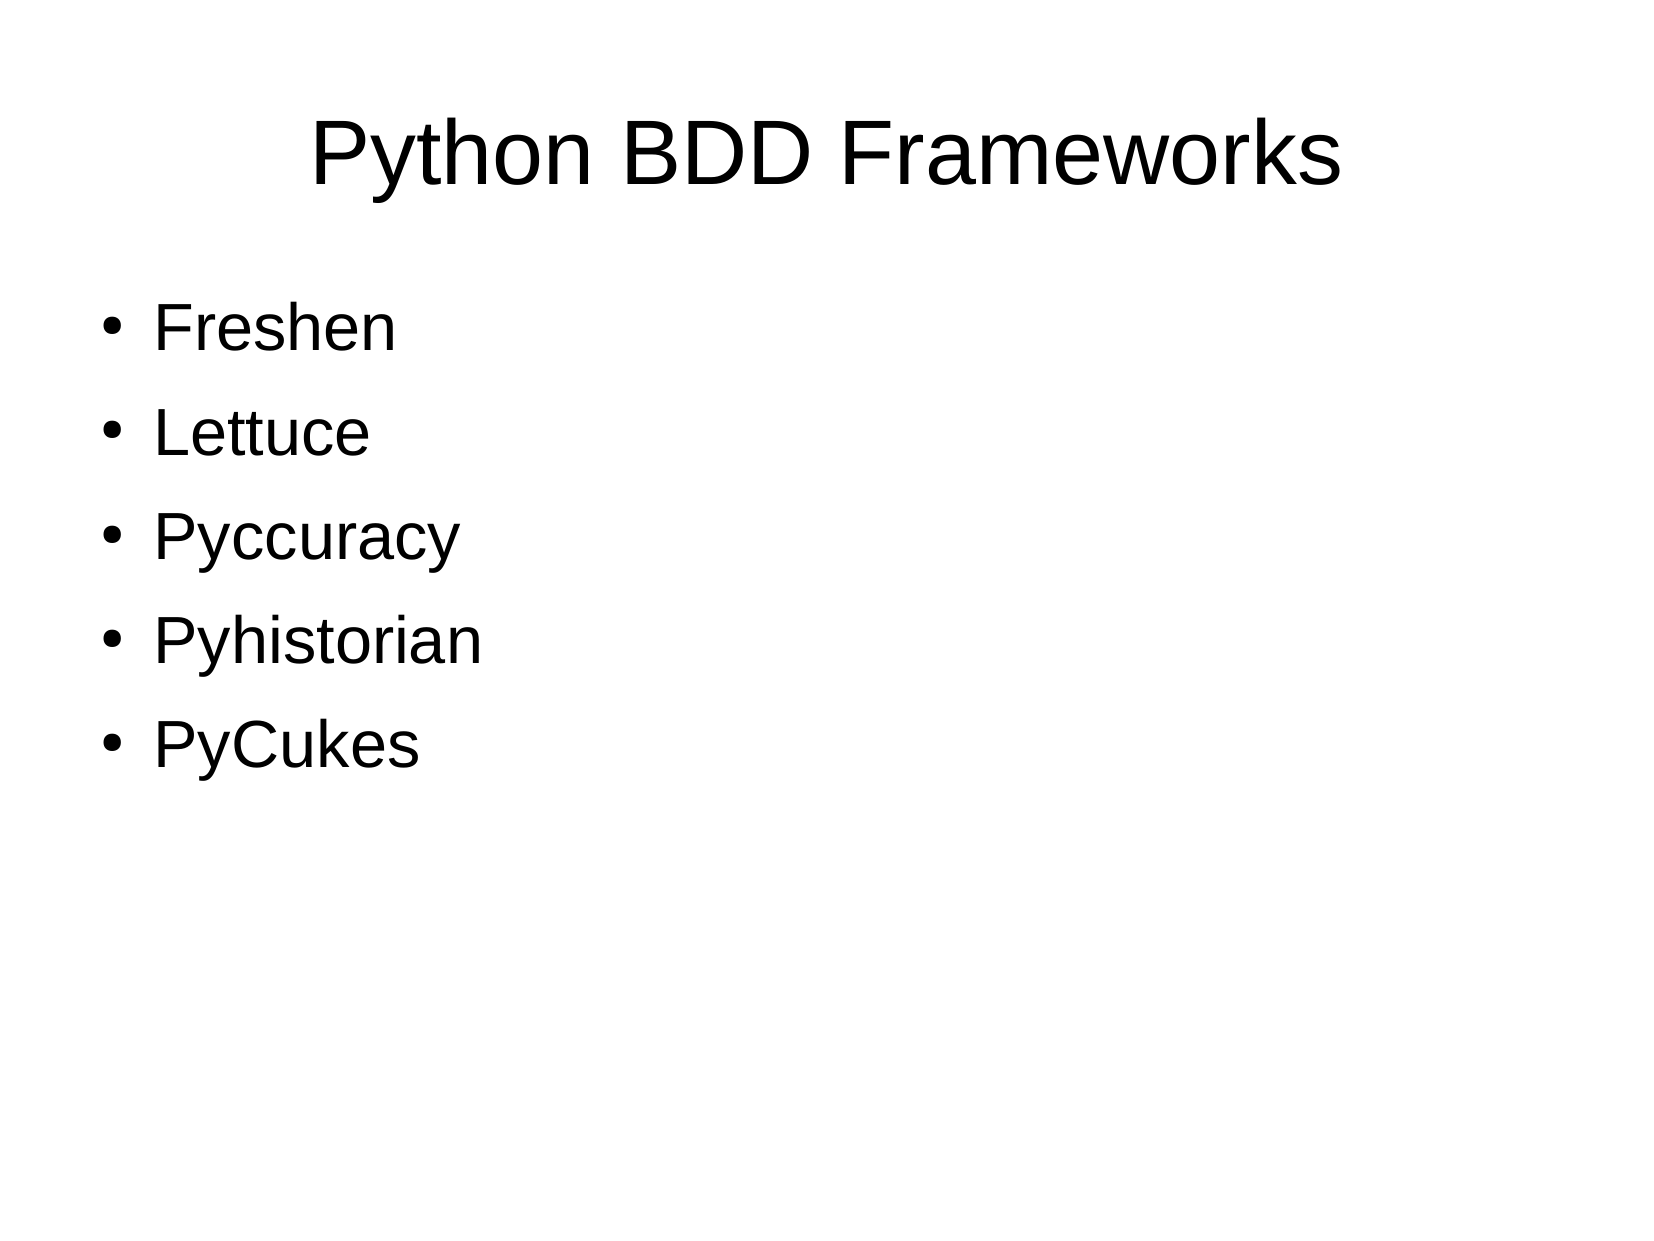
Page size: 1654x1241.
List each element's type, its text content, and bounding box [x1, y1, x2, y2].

list Freshen Lettuce Pyccuracy Pyhistorian PyCukes [82, 290, 1571, 1109]
title Python BDD Frameworks [82, 49, 1571, 257]
